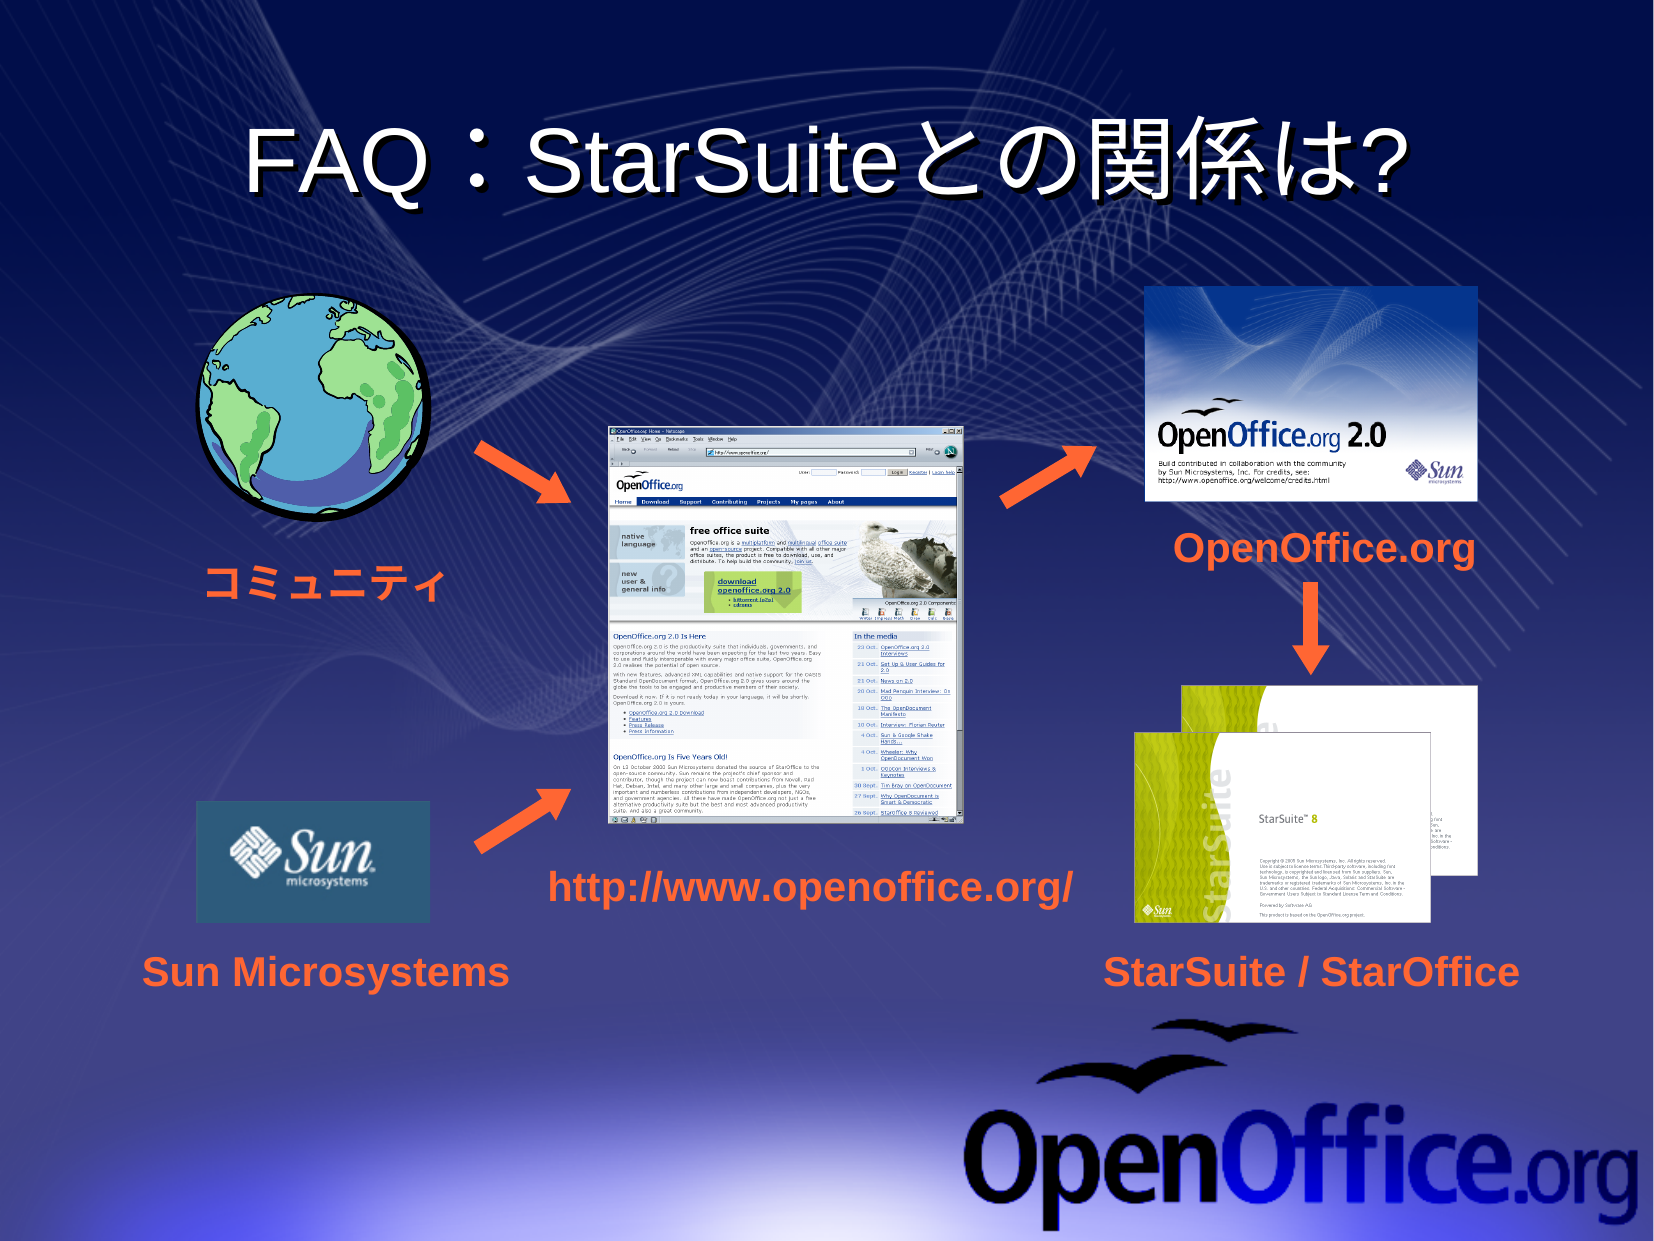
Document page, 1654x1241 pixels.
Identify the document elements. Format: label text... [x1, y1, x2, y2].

text_box StarSuite / StarOffice [1088, 941, 1536, 1004]
text_box コミュニティ [187, 542, 416, 599]
text_box Sun Microsystems [127, 941, 525, 1004]
text_box http://www.openoffice.org/ [532, 856, 1093, 919]
picture [0, 0, 1654, 1241]
text_box OpenOffice.org [1158, 517, 1492, 580]
title FAQ：StarSuiteとの関係は? [82, 49, 1571, 257]
